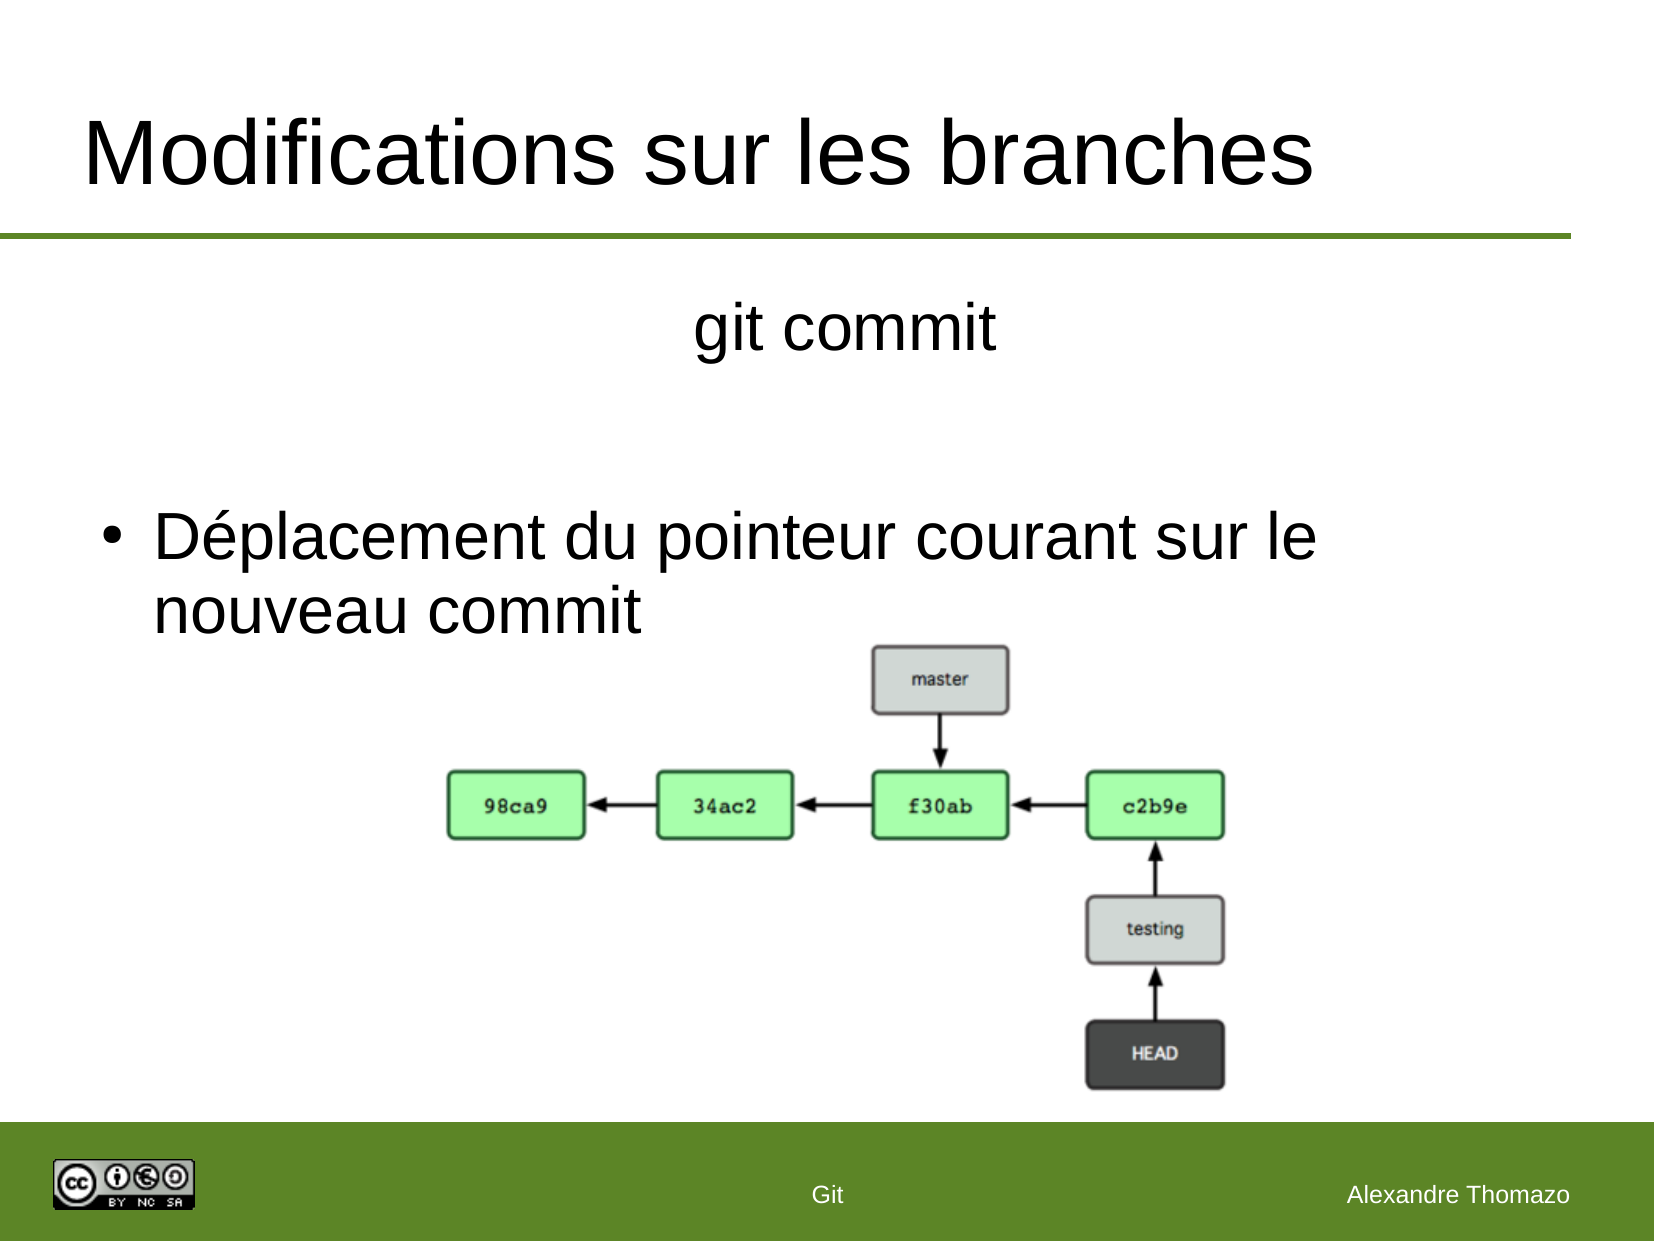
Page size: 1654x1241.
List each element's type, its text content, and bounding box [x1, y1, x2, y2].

picture [445, 642, 1227, 1092]
title Modifications sur les branches [82, 49, 1571, 257]
picture [53, 1159, 195, 1210]
list git commit Déplacement du pointeur courant sur le nouveau commit [82, 290, 1538, 1010]
